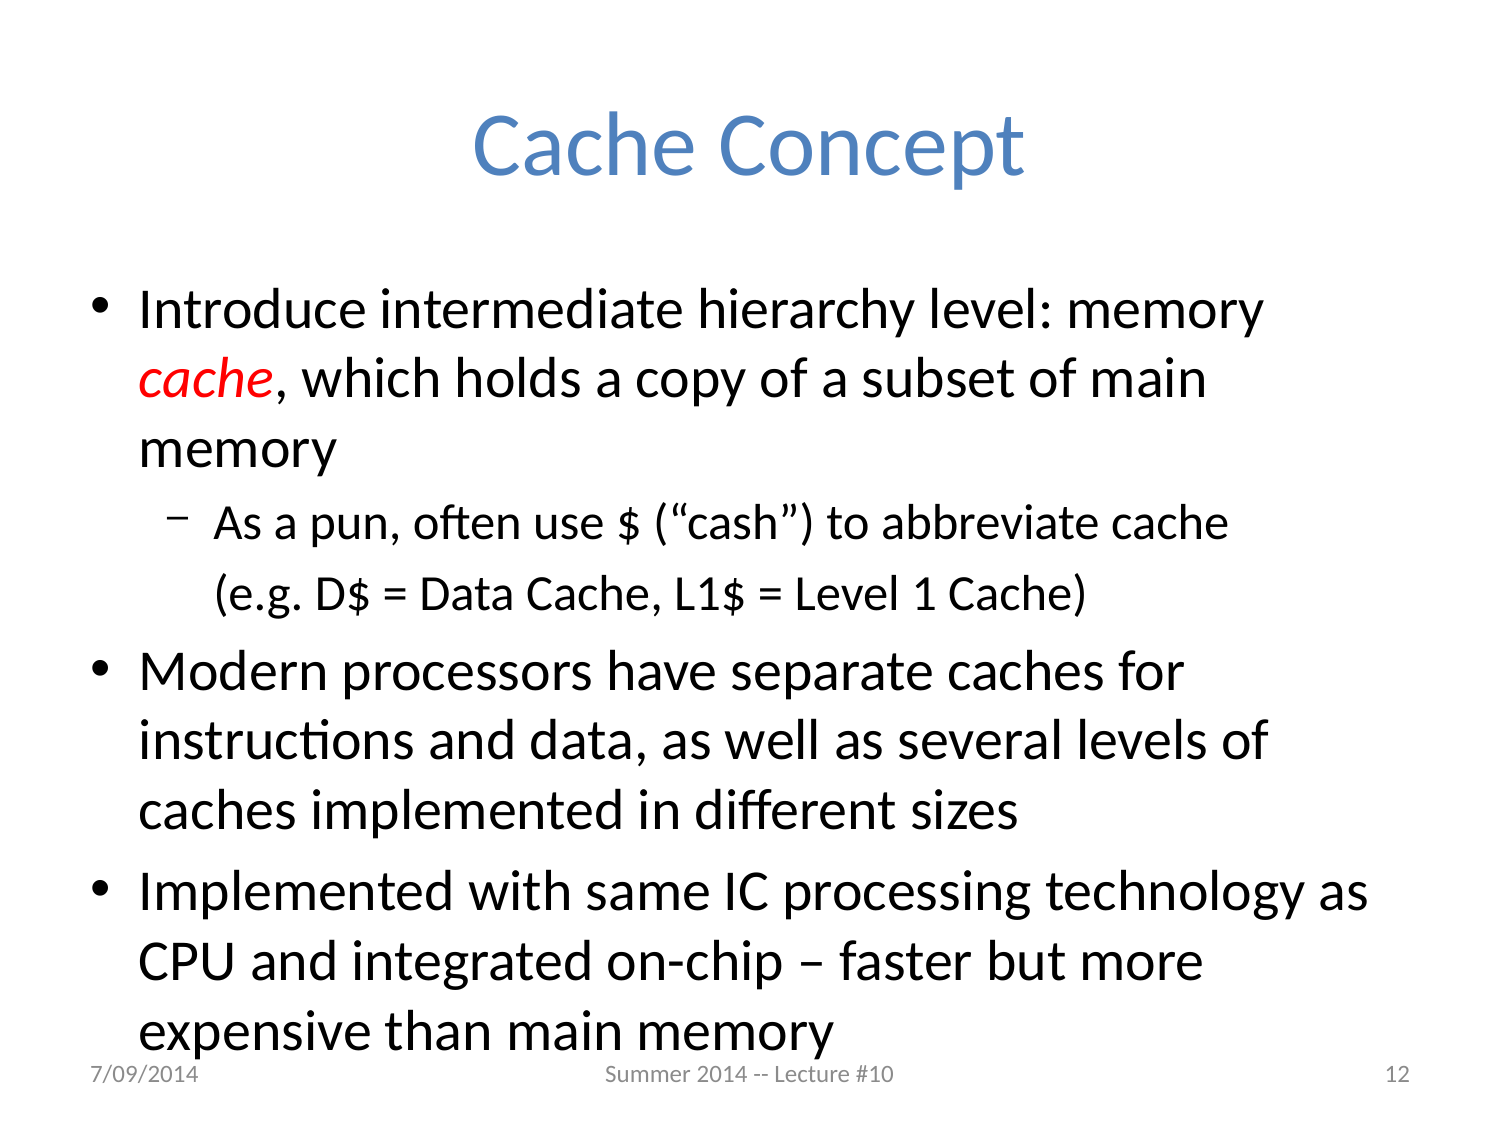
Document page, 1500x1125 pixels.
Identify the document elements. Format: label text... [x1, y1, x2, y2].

slide_number 7/09/2014 [75, 1042, 425, 1103]
title Cache Concept [75, 45, 1425, 233]
slide_number <number> [1074, 1042, 1425, 1103]
list Introduce intermediate hierarchy level: memory cache, which holds a copy of a subset of main memory As a pun, often use $ (“cash”) to abbreviate cache (e.g. D$ = Data Cache, L1$ = Level 1 Cache) Modern processors have separate caches for instructions and data, as well as several levels of caches implemented in different sizes Implemented with same IC processing technology as CPU and integrated on-chip – faster but more expensive than main memory [75, 262, 1425, 1073]
footer Summer 2014 -- Lecture #10 [512, 1042, 988, 1103]
